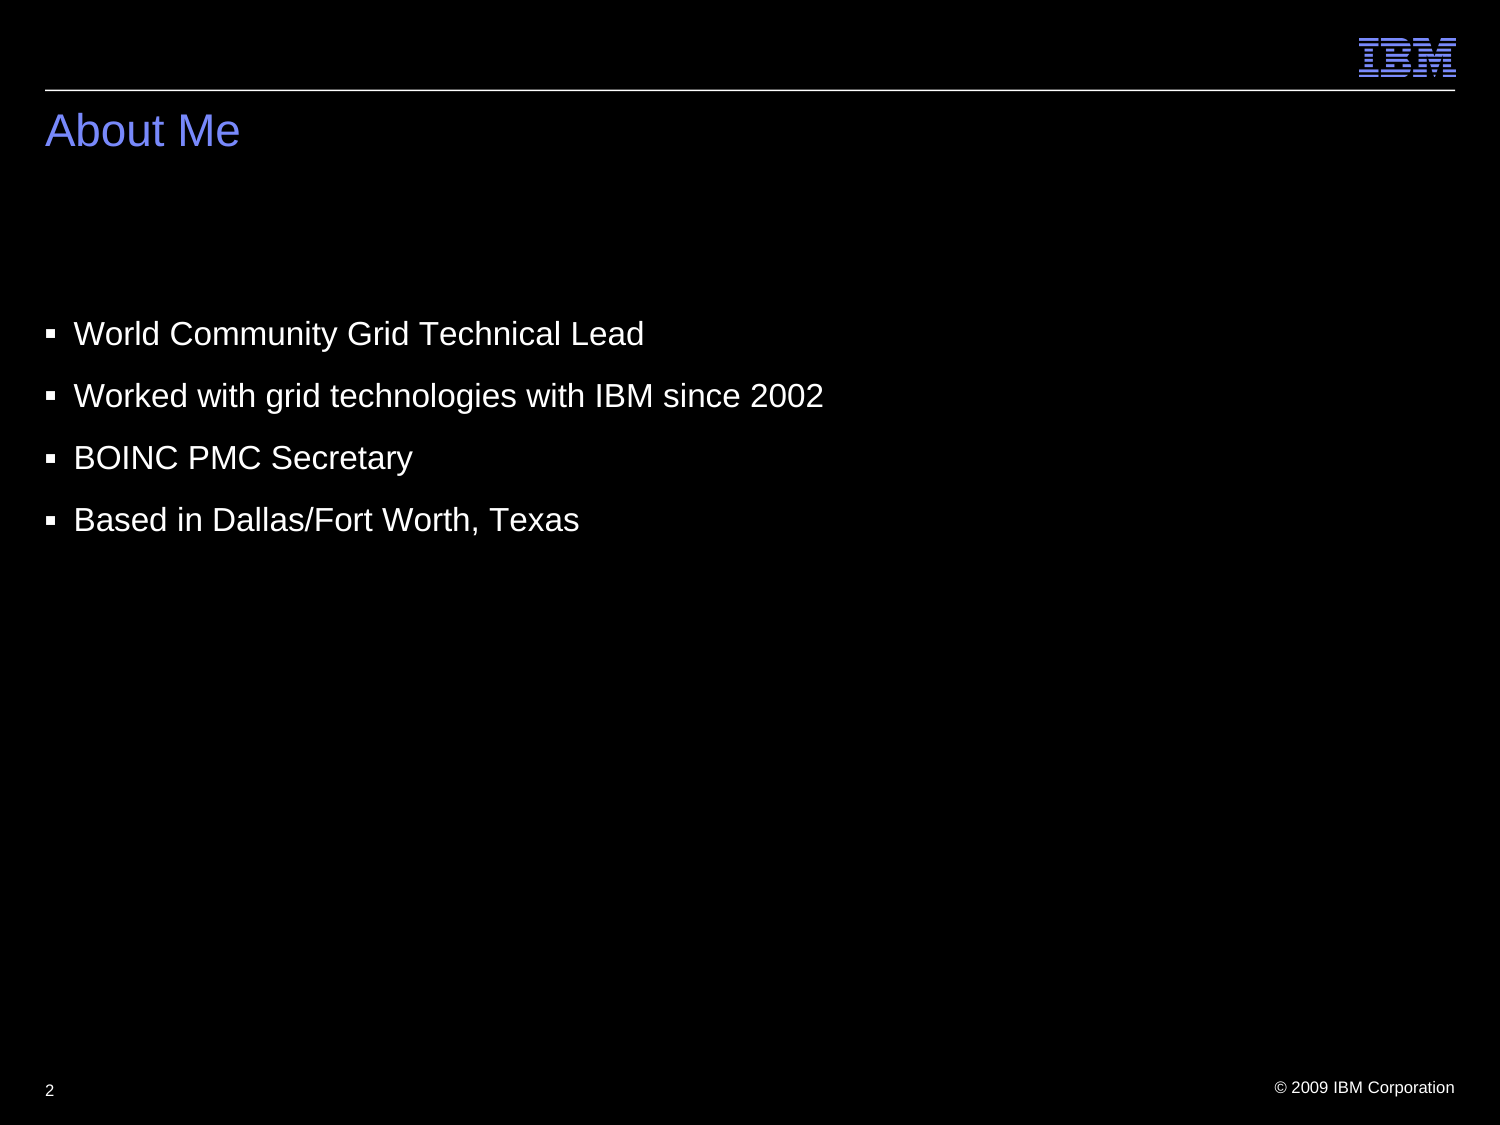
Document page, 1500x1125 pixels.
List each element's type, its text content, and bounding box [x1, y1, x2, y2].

list World Community Grid Technical Lead Worked with grid technologies with IBM since 2002 BOINC PMC Secretary Based in Dallas/Fort Worth, Texas [30, 307, 1456, 1043]
picture [1359, 37, 1456, 77]
title About Me [30, 97, 1456, 203]
